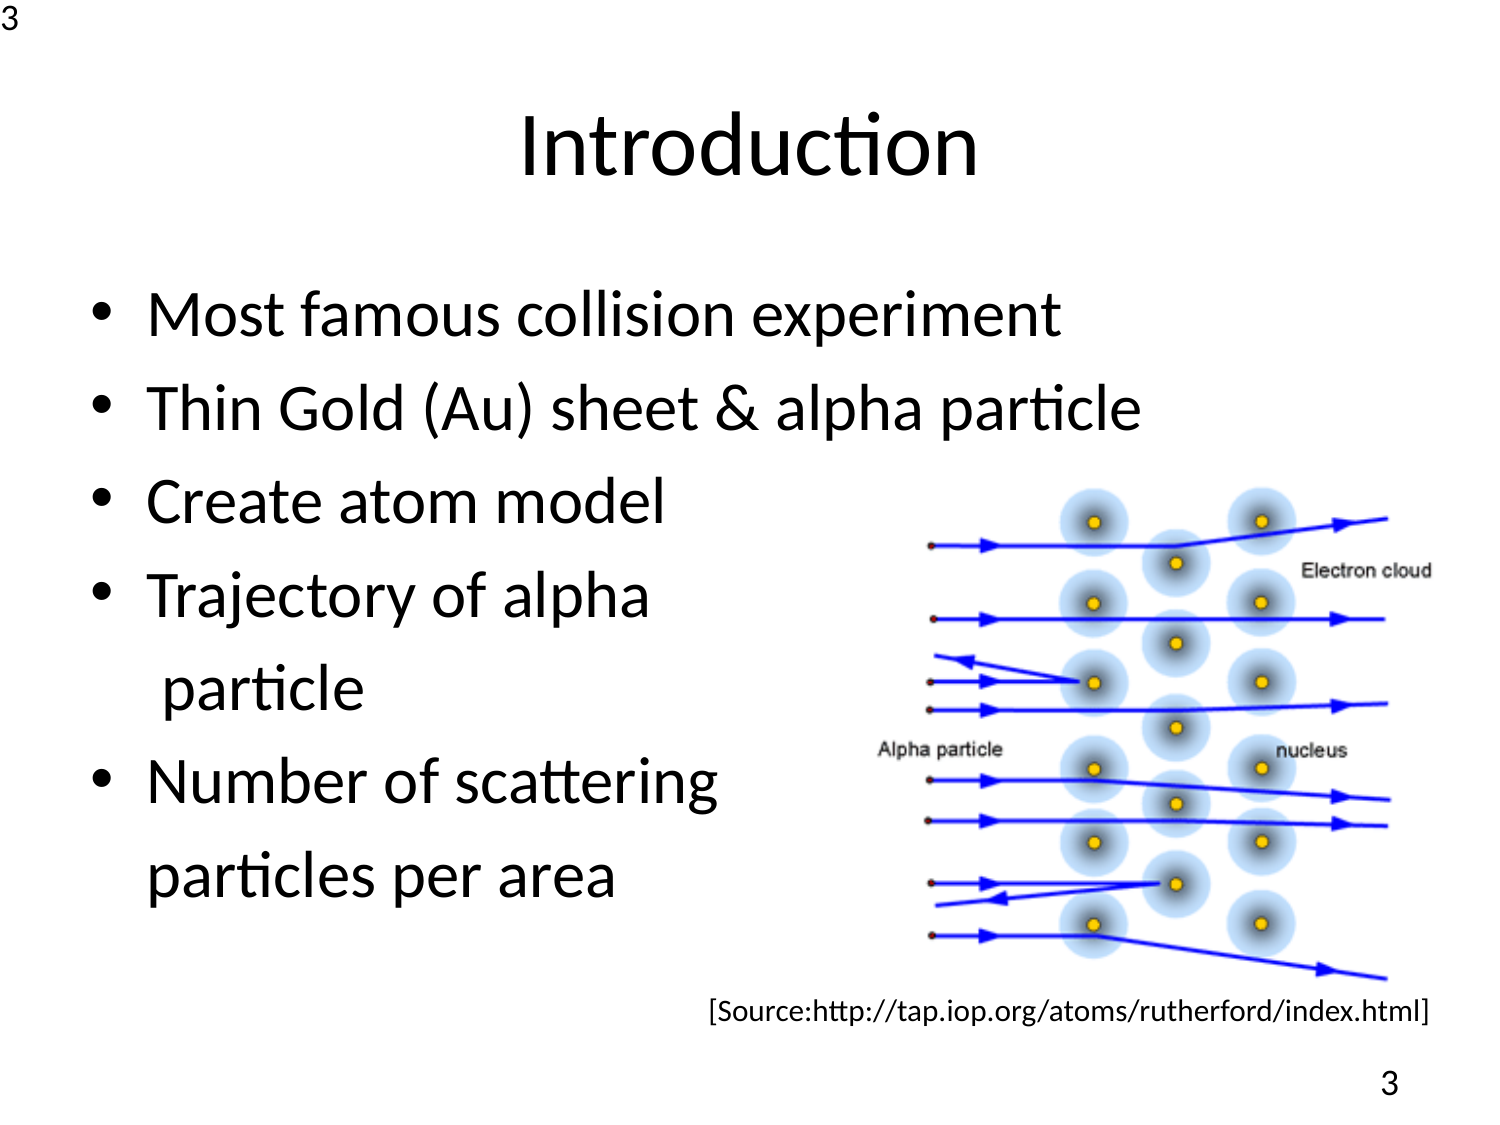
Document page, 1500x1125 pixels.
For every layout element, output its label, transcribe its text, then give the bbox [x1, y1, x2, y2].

title Introduction [75, 45, 1425, 233]
text_box [Source:http://tap.iop.org/atoms/rutherford/index.html] [693, 982, 1446, 1035]
list Most famous collision experiment Thin Gold (Au) sheet & alpha particle Create atom model Trajectory of alpha particle Number of scattering particles per area [75, 262, 1425, 1005]
picture [868, 479, 1441, 982]
